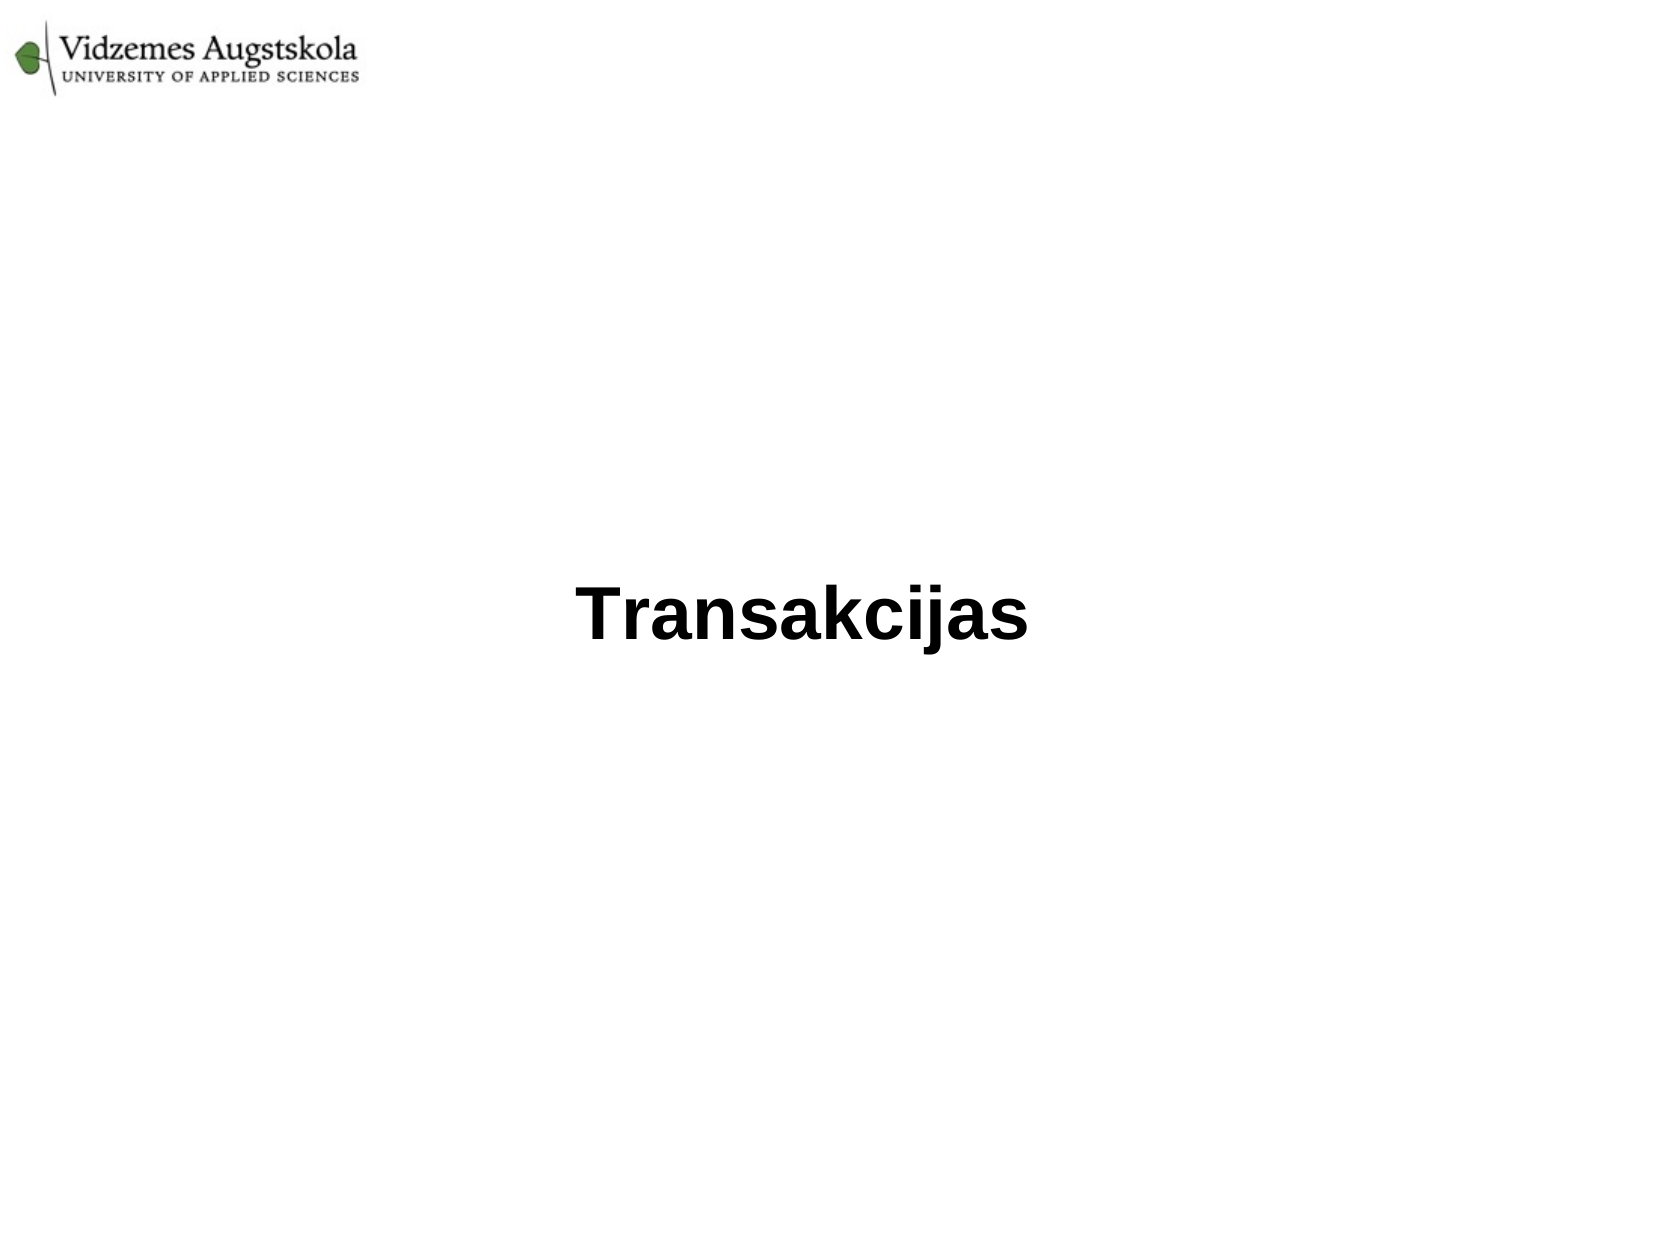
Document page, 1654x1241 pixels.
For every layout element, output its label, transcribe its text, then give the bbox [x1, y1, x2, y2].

picture [5, 2, 368, 113]
title Transakcijas [94, 566, 1512, 666]
